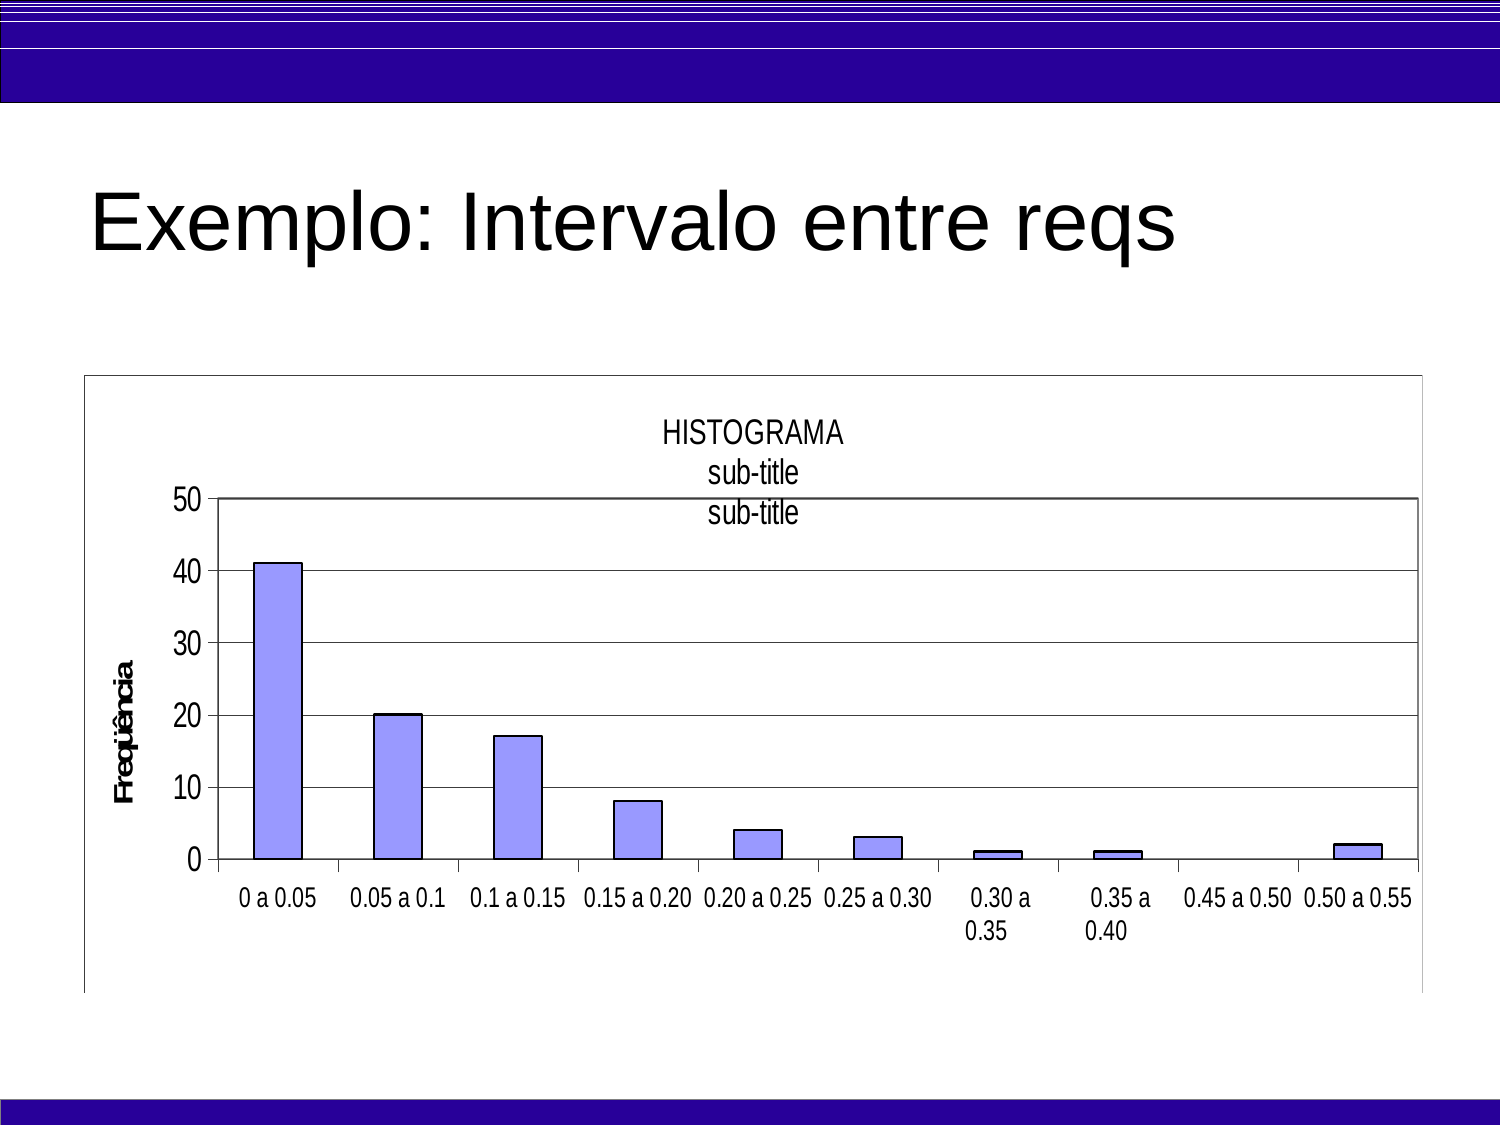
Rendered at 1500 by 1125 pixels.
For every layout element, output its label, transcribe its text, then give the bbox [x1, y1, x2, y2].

title Exemplo: Intervalo entre reqs [75, 87, 1426, 275]
chart [55, 329, 1430, 993]
